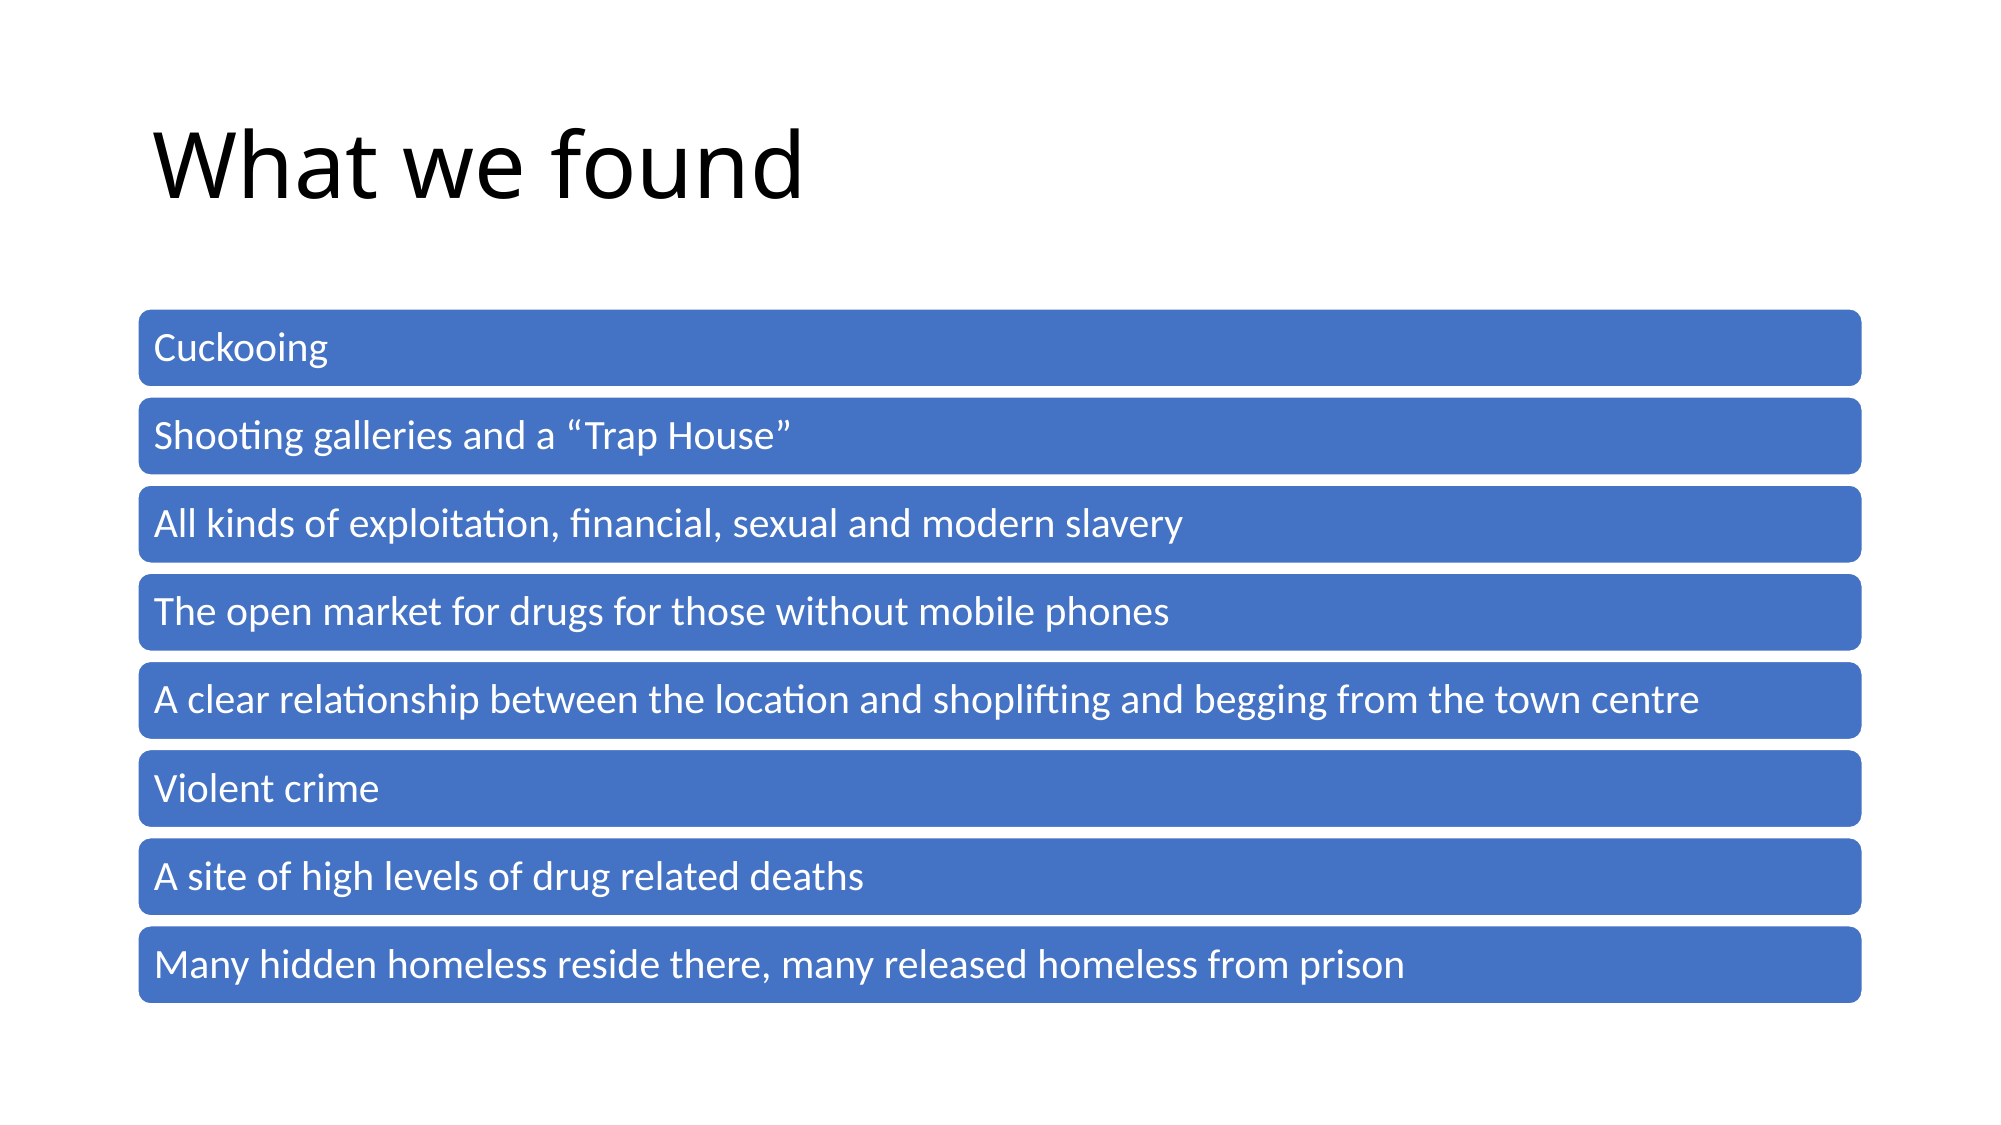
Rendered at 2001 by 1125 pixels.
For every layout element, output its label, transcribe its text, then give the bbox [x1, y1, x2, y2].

text_box Shooting galleries and a “Trap House” [137, 396, 1863, 476]
text_box The open market for drugs for those without mobile phones [137, 572, 1863, 652]
text_box Many hidden homeless reside there, many released homeless from prison [137, 925, 1863, 1005]
title What we found [137, 59, 1863, 278]
text_box A clear relationship between the location and shoplifting and begging from the town centre [137, 661, 1863, 740]
text_box Cuckooing [137, 308, 1863, 388]
text_box Violent crime [137, 749, 1863, 828]
text_box All kinds of exploitation, financial, sexual and modern slavery [137, 484, 1863, 564]
text_box A site of high levels of drug related deaths [137, 837, 1863, 917]
